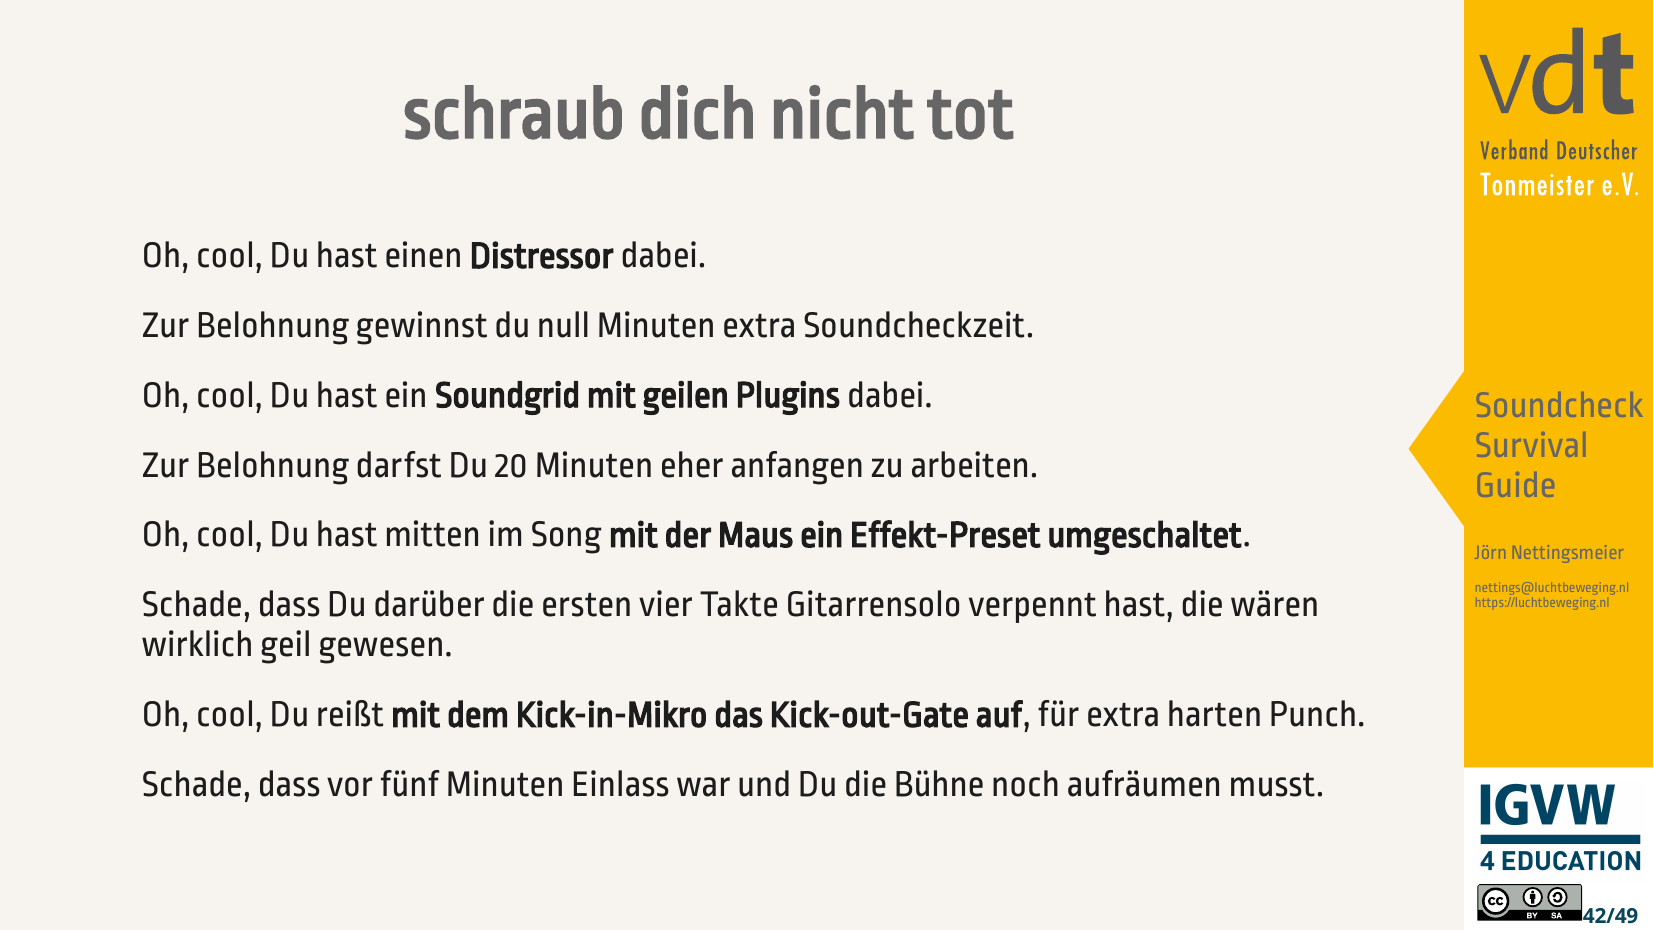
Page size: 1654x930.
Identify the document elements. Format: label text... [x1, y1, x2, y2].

list Oh, cool, Du hast einen Distressor dabei. Zur Belohnung gewinnst du null Minuten extra Soundcheckzeit. Oh, cool, Du hast ein Soundgrid mit geilen Plugins dabei. Zur Belohnung darfst Du 20 Minuten eher anfangen zu arbeiten. Oh, cool, Du hast mitten im Song mit der Maus ein Effekt-Preset umgeschaltet. Schade, dass Du darüber die ersten vier Takte Gitarrensolo verpennt hast, die wären wirklich geil gewesen. Oh, cool, Du reißt mit dem Kick-in-Mikro das Kick-out-Gate auf, für extra harten Punch. Schade, dass vor fünf Minuten Einlass war und Du die Bühne noch aufräumen musst. [141, 236, 1394, 905]
picture [1477, 780, 1646, 882]
title schraub dich nicht tot [82, 37, 1335, 193]
